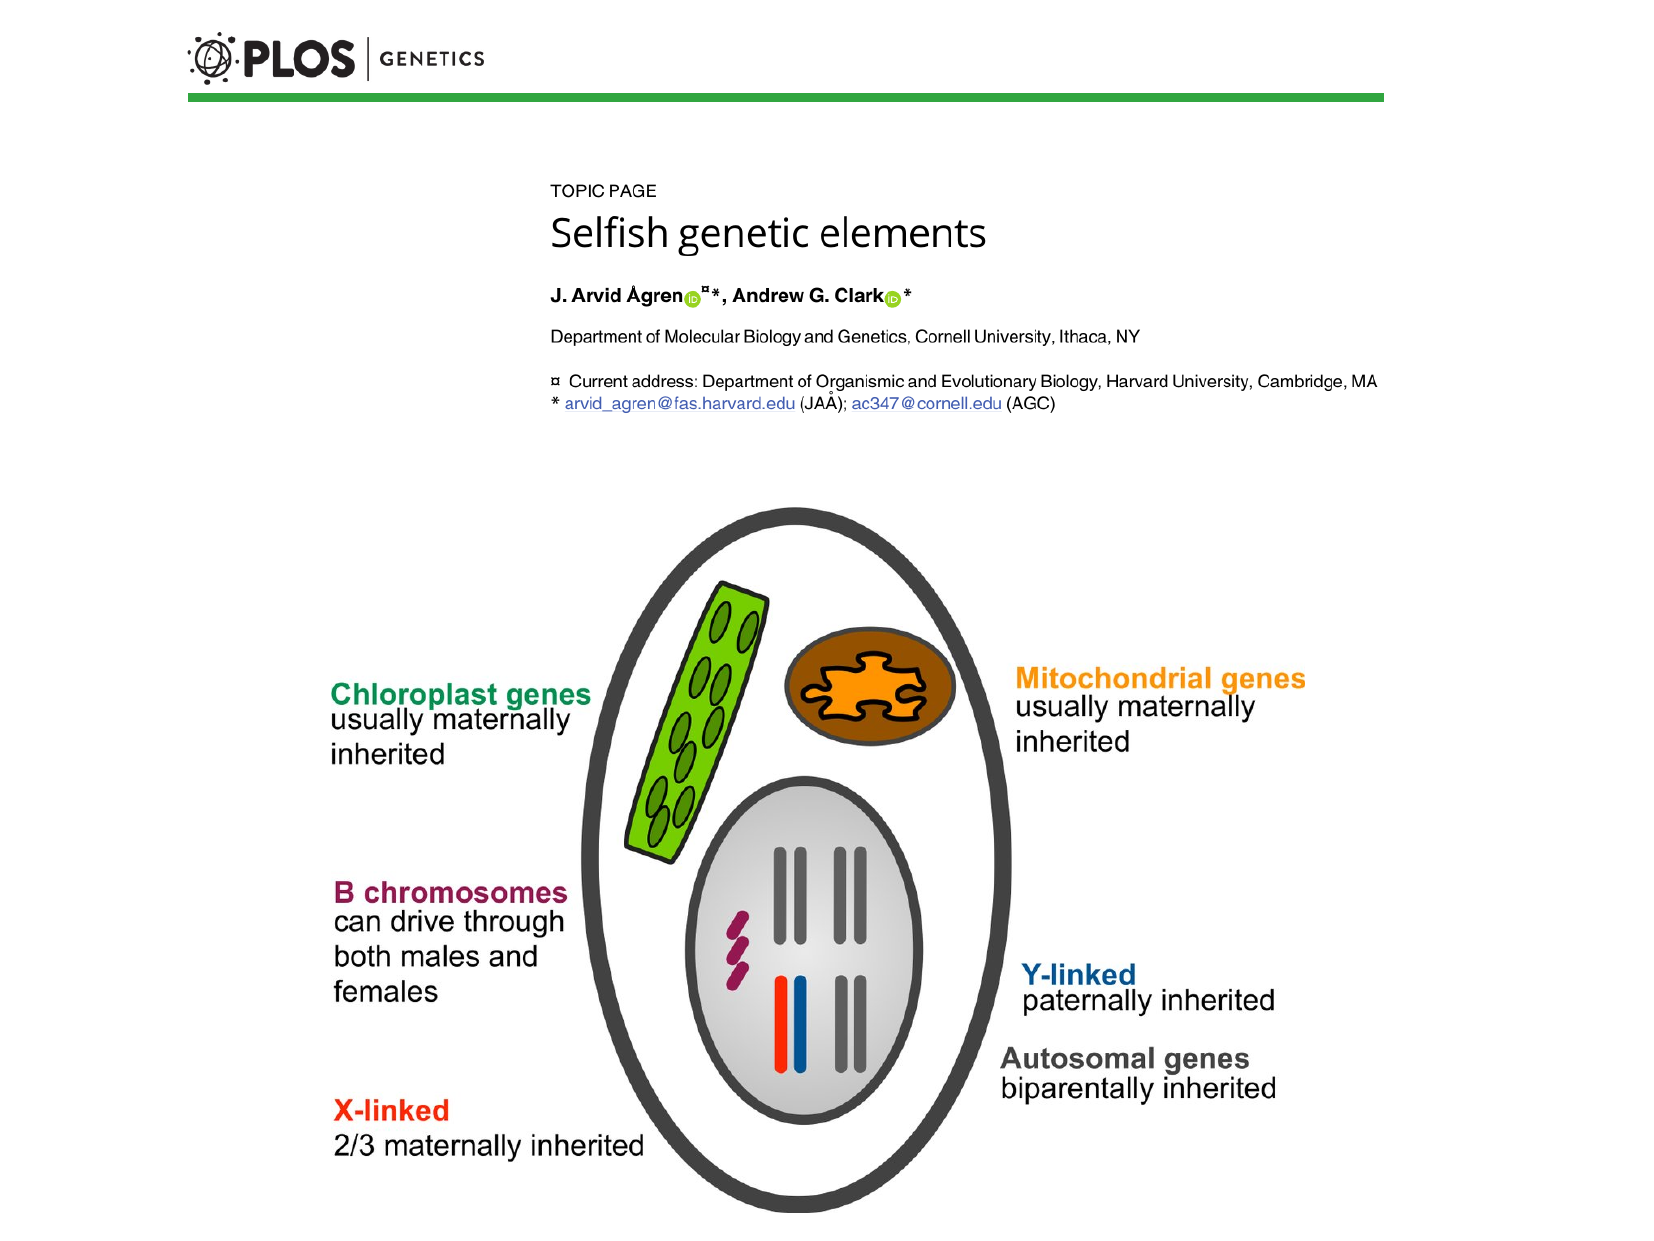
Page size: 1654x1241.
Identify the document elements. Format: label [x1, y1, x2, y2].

picture [168, 16, 1395, 429]
picture [331, 507, 1305, 1213]
